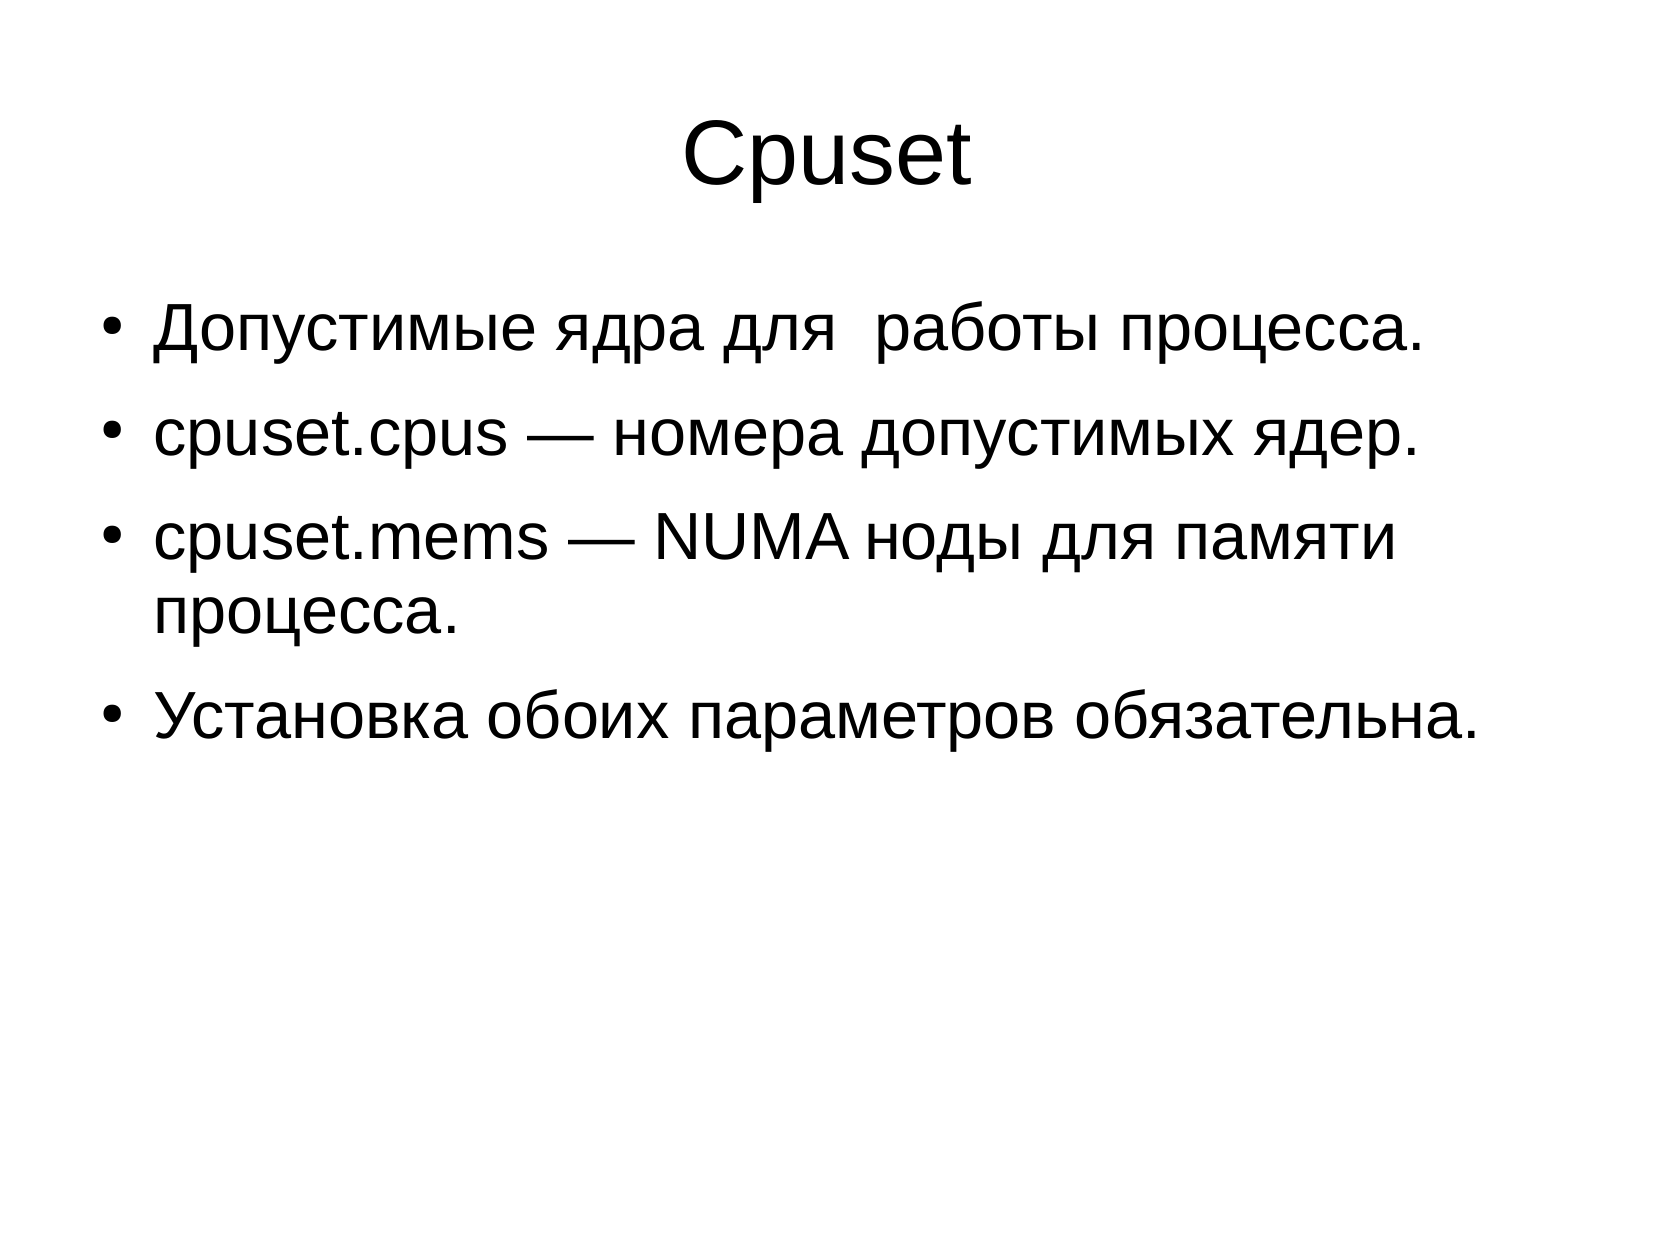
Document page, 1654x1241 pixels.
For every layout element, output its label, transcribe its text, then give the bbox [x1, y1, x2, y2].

list Допустимые ядра для работы процесса. сpuset.cpus — номера допустимых ядер. cpuset.mems — NUMA ноды для памяти процесса. Установка обоих параметров обязательна. [82, 290, 1538, 1010]
title Cpuset [82, 49, 1571, 257]
